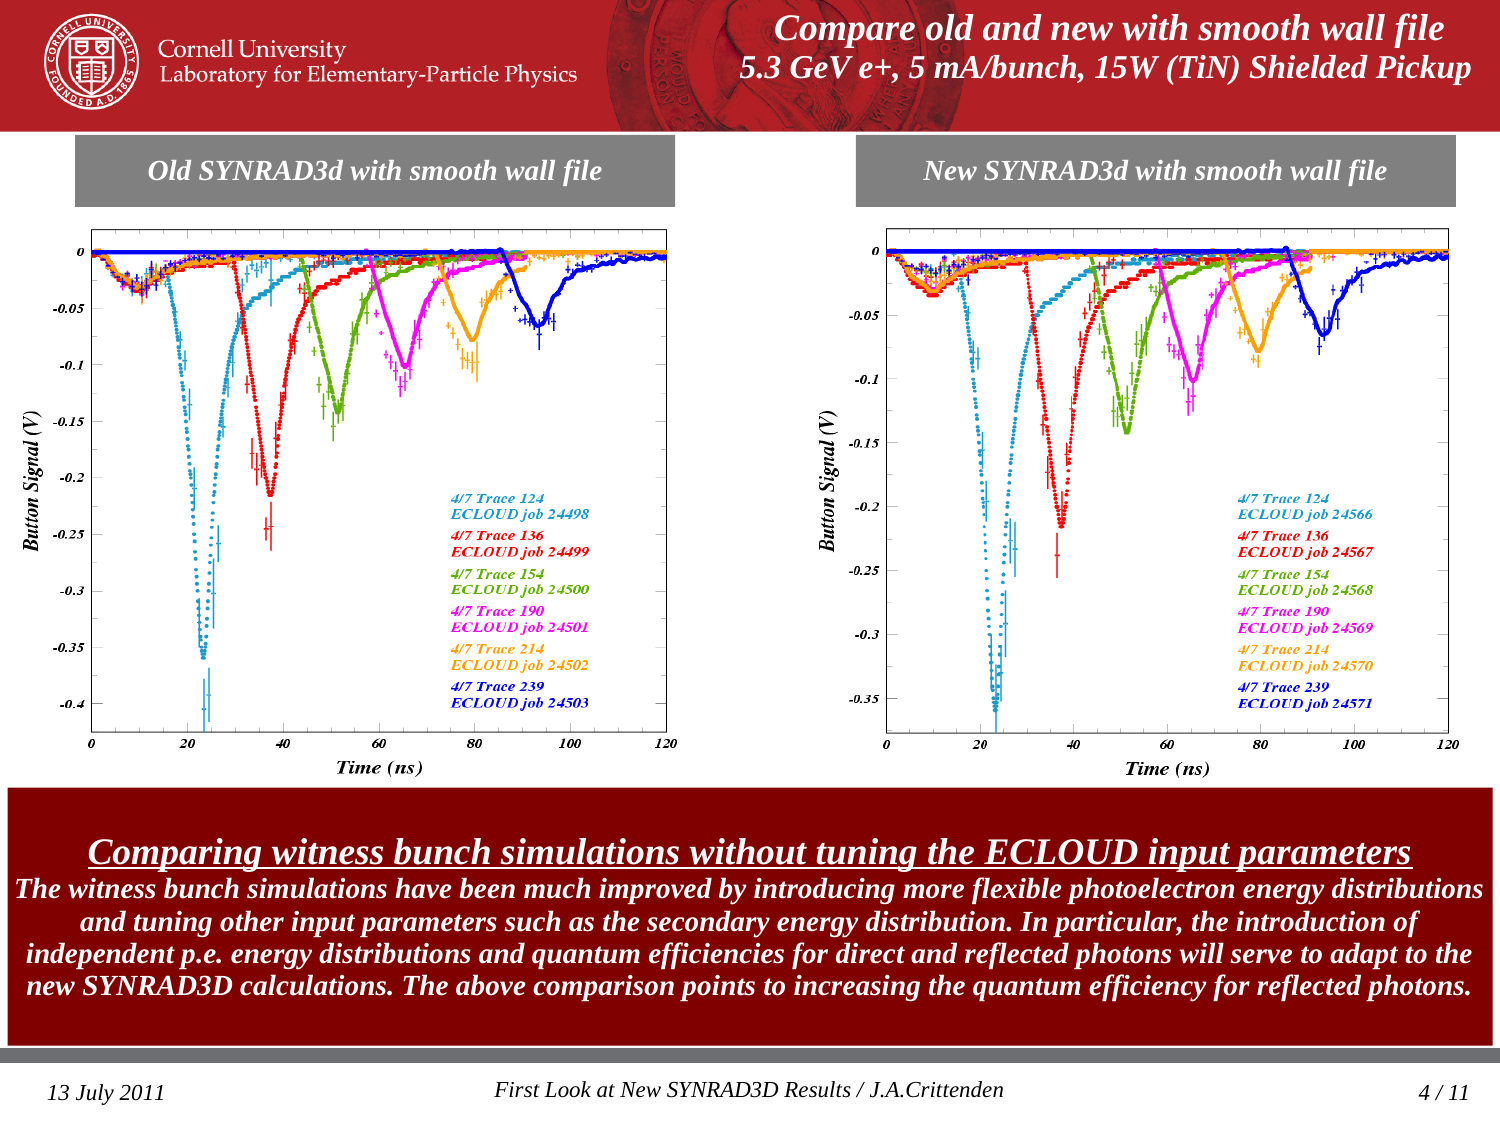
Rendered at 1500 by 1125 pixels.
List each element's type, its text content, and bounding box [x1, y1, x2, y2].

text_box New SYNRAD3d with smooth wall file [855, 134, 1456, 207]
text_box Old SYNRAD3d with smooth wall file [75, 134, 676, 207]
text_box Comparing witness bunch simulations without tuning the ECLOUD input parameters The witness bunch simulations have been much improved by introducing more flexible photoelectron energy distributions and tuning other input parameters such as the secondary energy distribution. In particular, the introduction of independent p.e. energy distributions and quantum efficiencies for direct and reflected photons will serve to adapt to the new SYNRAD3D calculations. The above comparison points to increasing the quantum efficiency for reflected photons. [7, 787, 1493, 1046]
picture [811, 224, 1463, 782]
picture [15, 224, 682, 781]
text_box Compare old and new with smooth wall file 5.3 GeV e+, 5 mA/bunch, 15W (TiN) Shielded Pickup [712, 0, 1500, 113]
picture [0, 0, 1500, 132]
